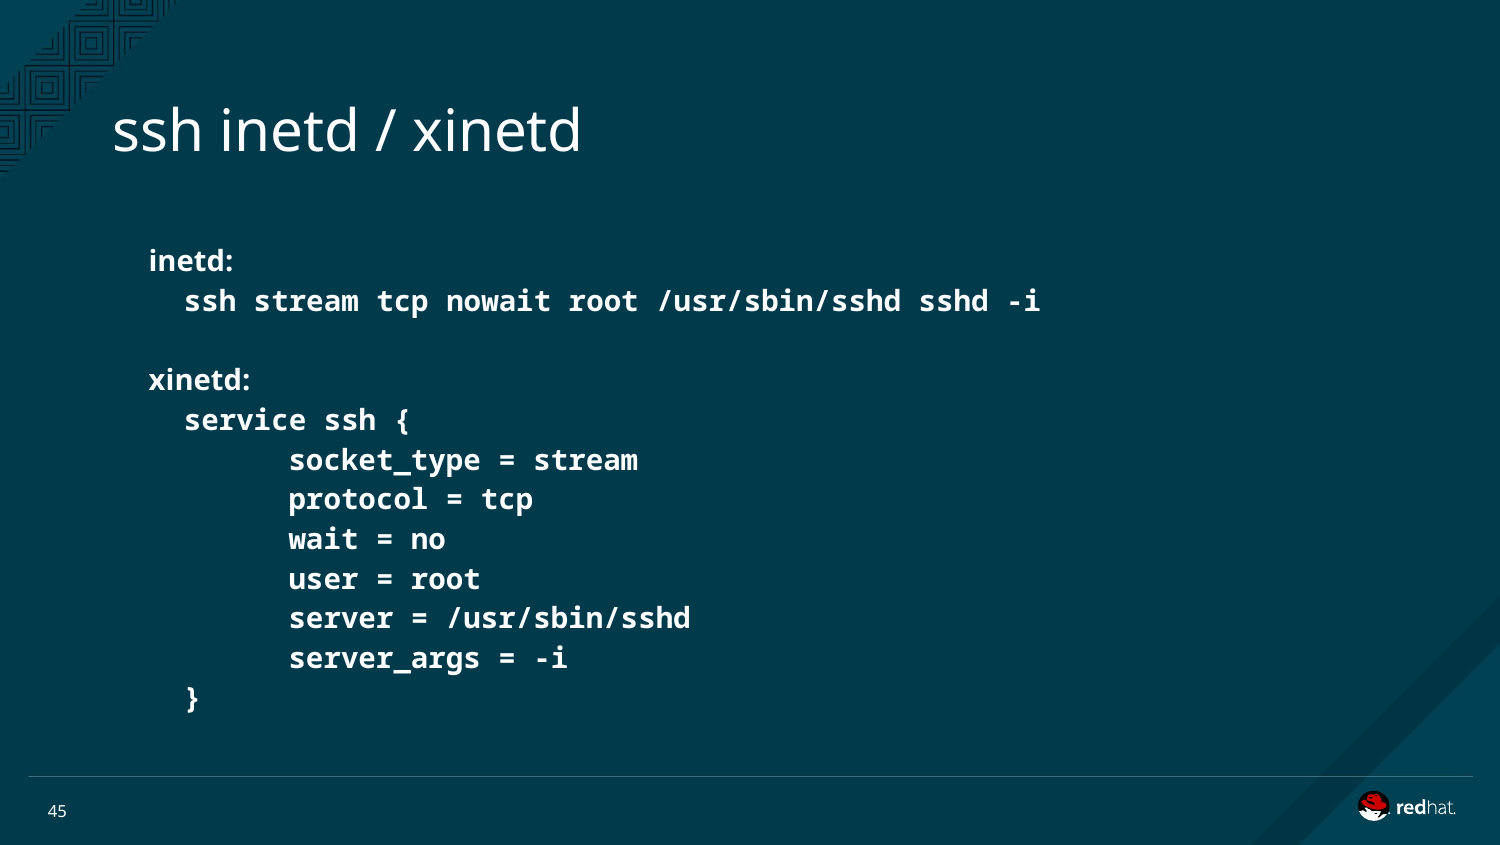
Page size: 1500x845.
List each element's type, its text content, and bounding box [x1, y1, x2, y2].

title ssh inetd / xinetd [112, 0, 1388, 169]
picture [99, 38, 103, 49]
text_box inetd: ssh stream tcp nowait root /usr/sbin/sshd sshd -i xinetd: service ssh { socket_type = stream protocol = tcp wait = no user = root server = /usr/sbin/sshd server_args = -i } [112, 240, 1042, 700]
